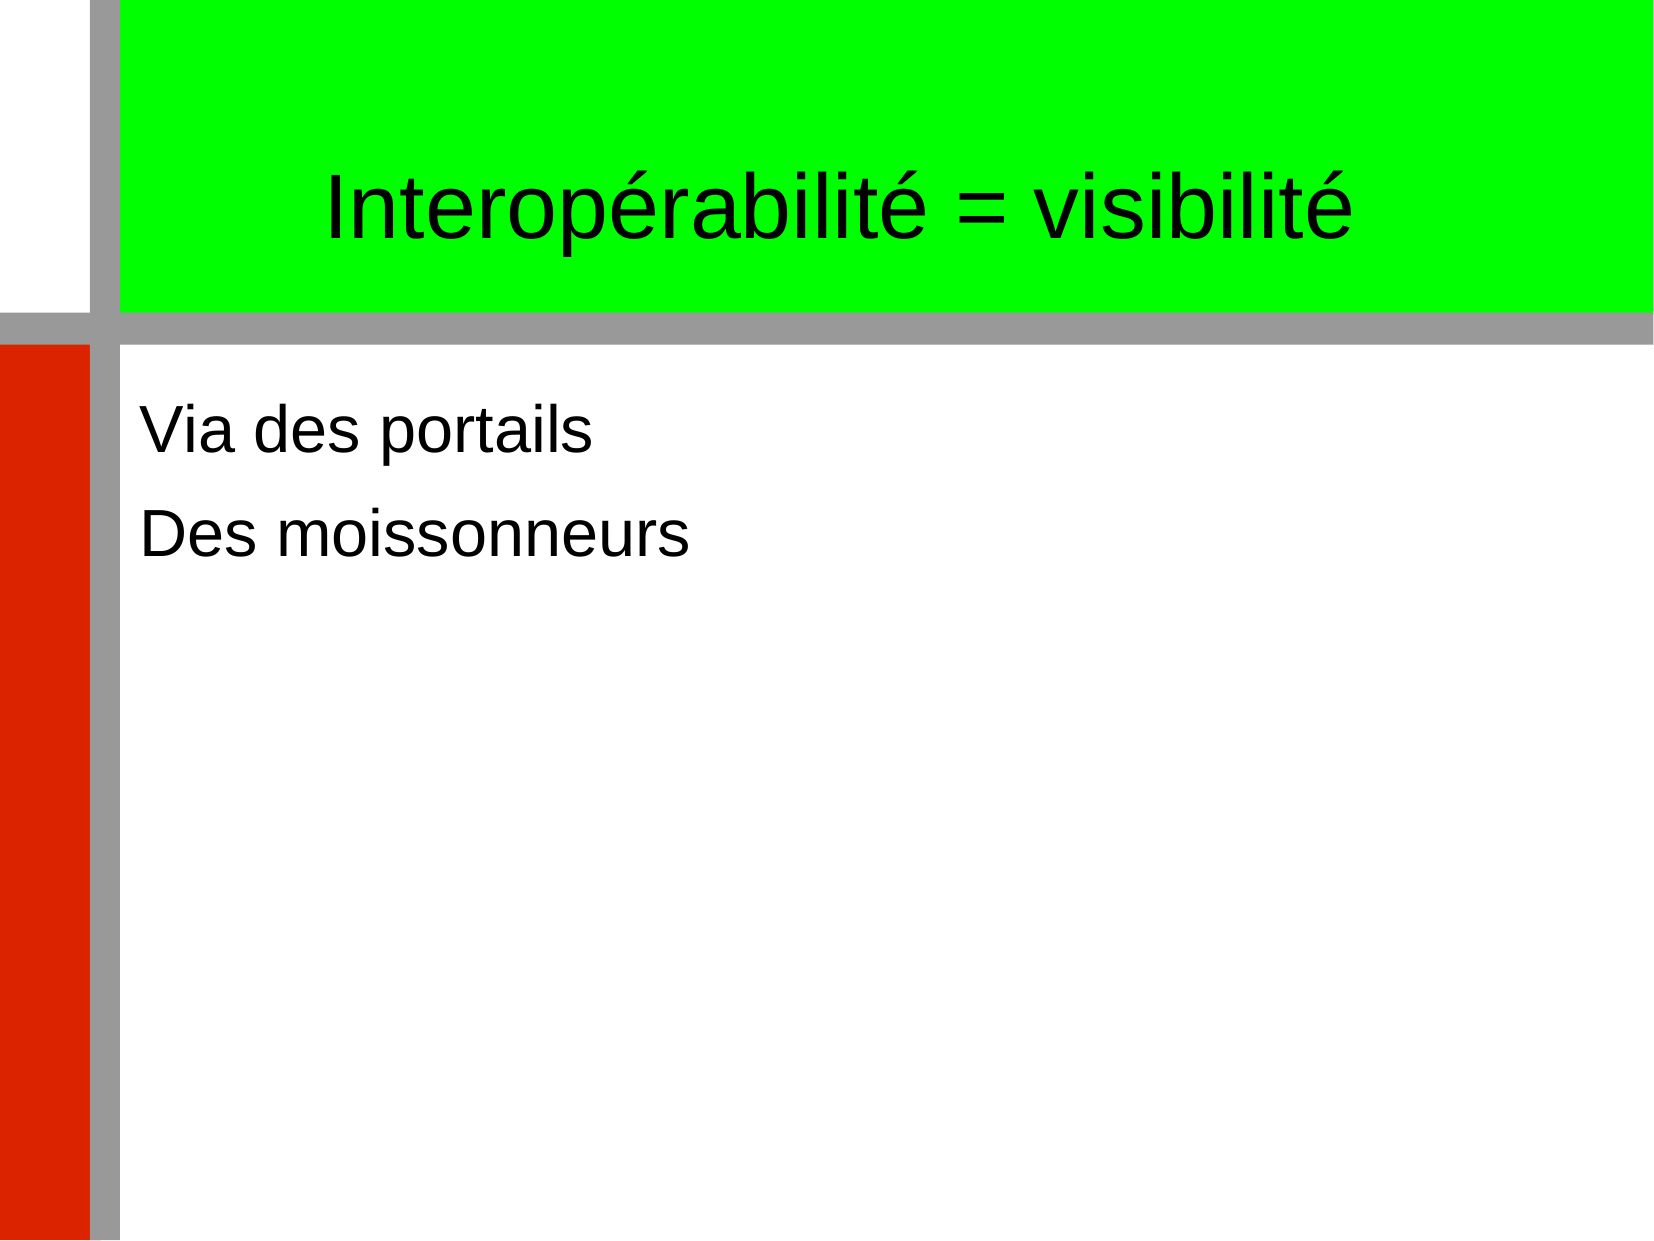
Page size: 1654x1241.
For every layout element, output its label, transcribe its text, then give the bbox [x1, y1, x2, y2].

list Via des portails Des moissonneurs [121, 391, 1534, 1127]
title Interopérabilité = visibilité [121, 102, 1534, 311]
